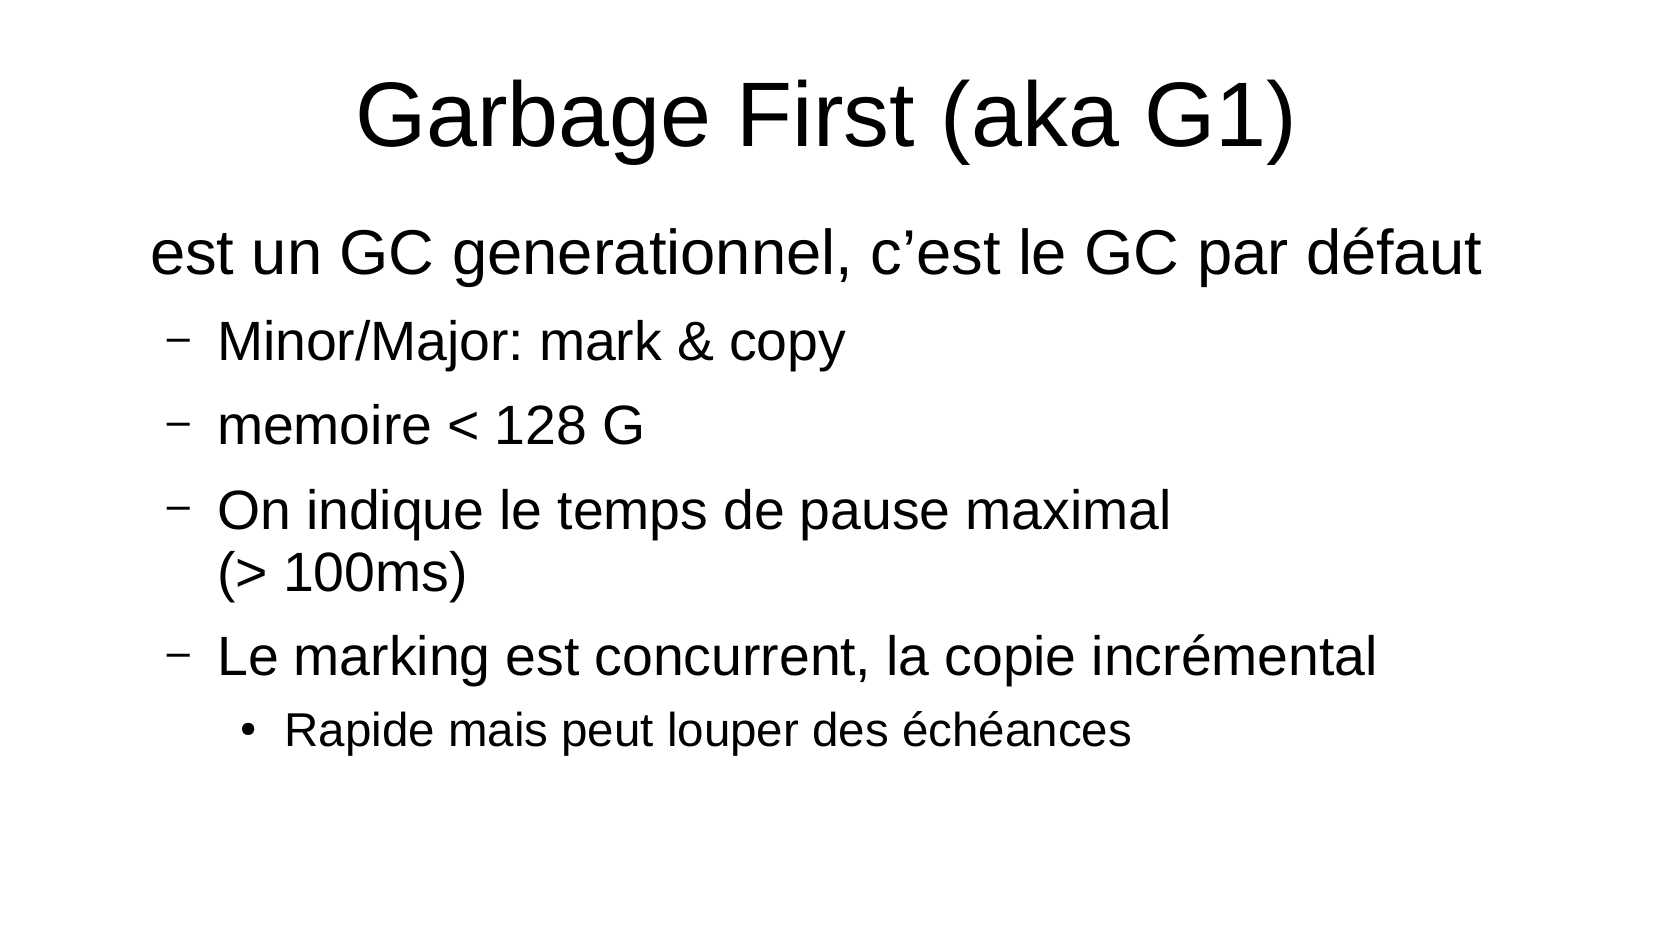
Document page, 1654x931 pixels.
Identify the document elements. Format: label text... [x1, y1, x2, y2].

title Garbage First (aka G1) [82, 37, 1571, 193]
list est un GC generationnel, c’est le GC par défaut Minor/Major: mark & copy memoire < 128 G On indique le temps de pause maximal (> 100ms) Le marking est concurrent, la copie incrémental Rapide mais peut louper des échéances [82, 217, 1571, 758]
